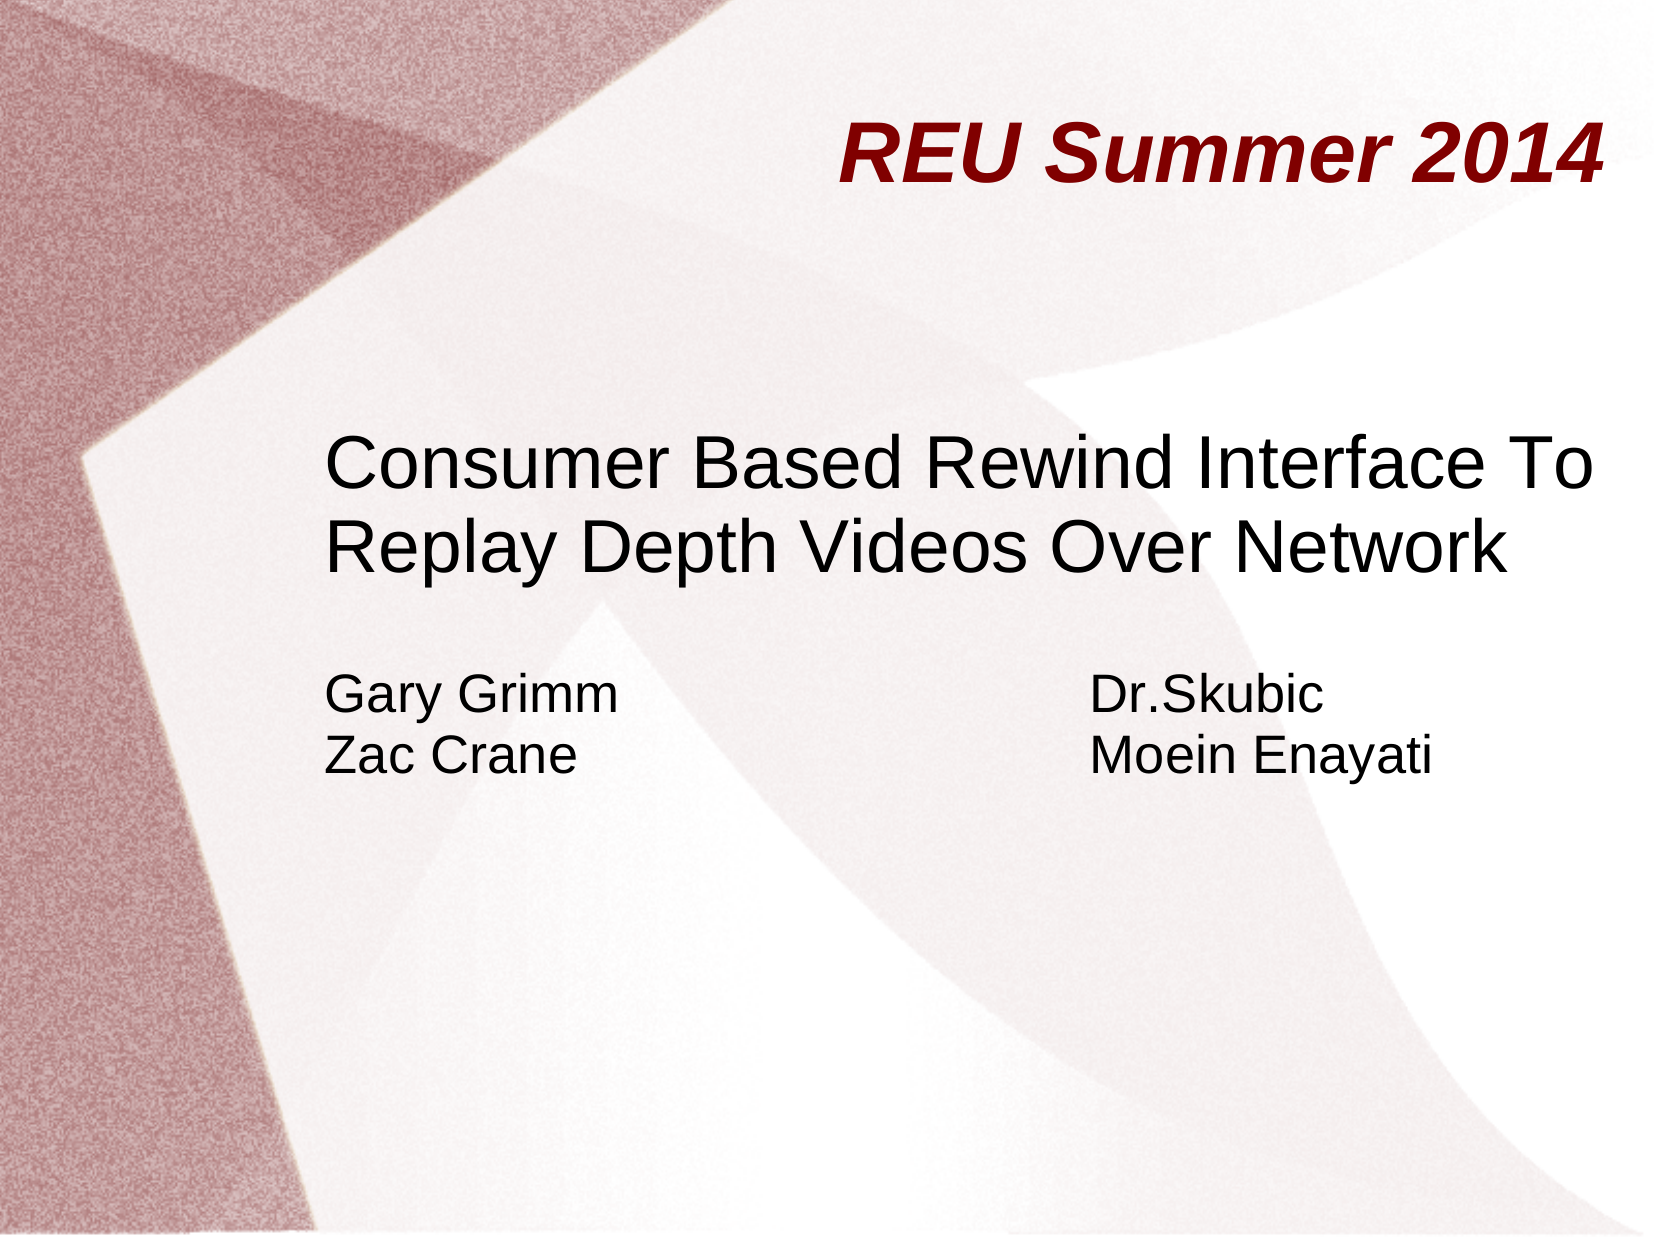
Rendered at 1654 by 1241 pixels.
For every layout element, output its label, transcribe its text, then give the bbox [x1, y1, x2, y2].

subtitle Consumer Based Rewind Interface To Replay Depth Videos Over Network Gary Grimm Dr.Skubic Zac Crane Moein Enayati [324, 290, 1601, 916]
picture [0, 0, 1654, 1241]
title REU Summer 2014 [596, 49, 1607, 257]
